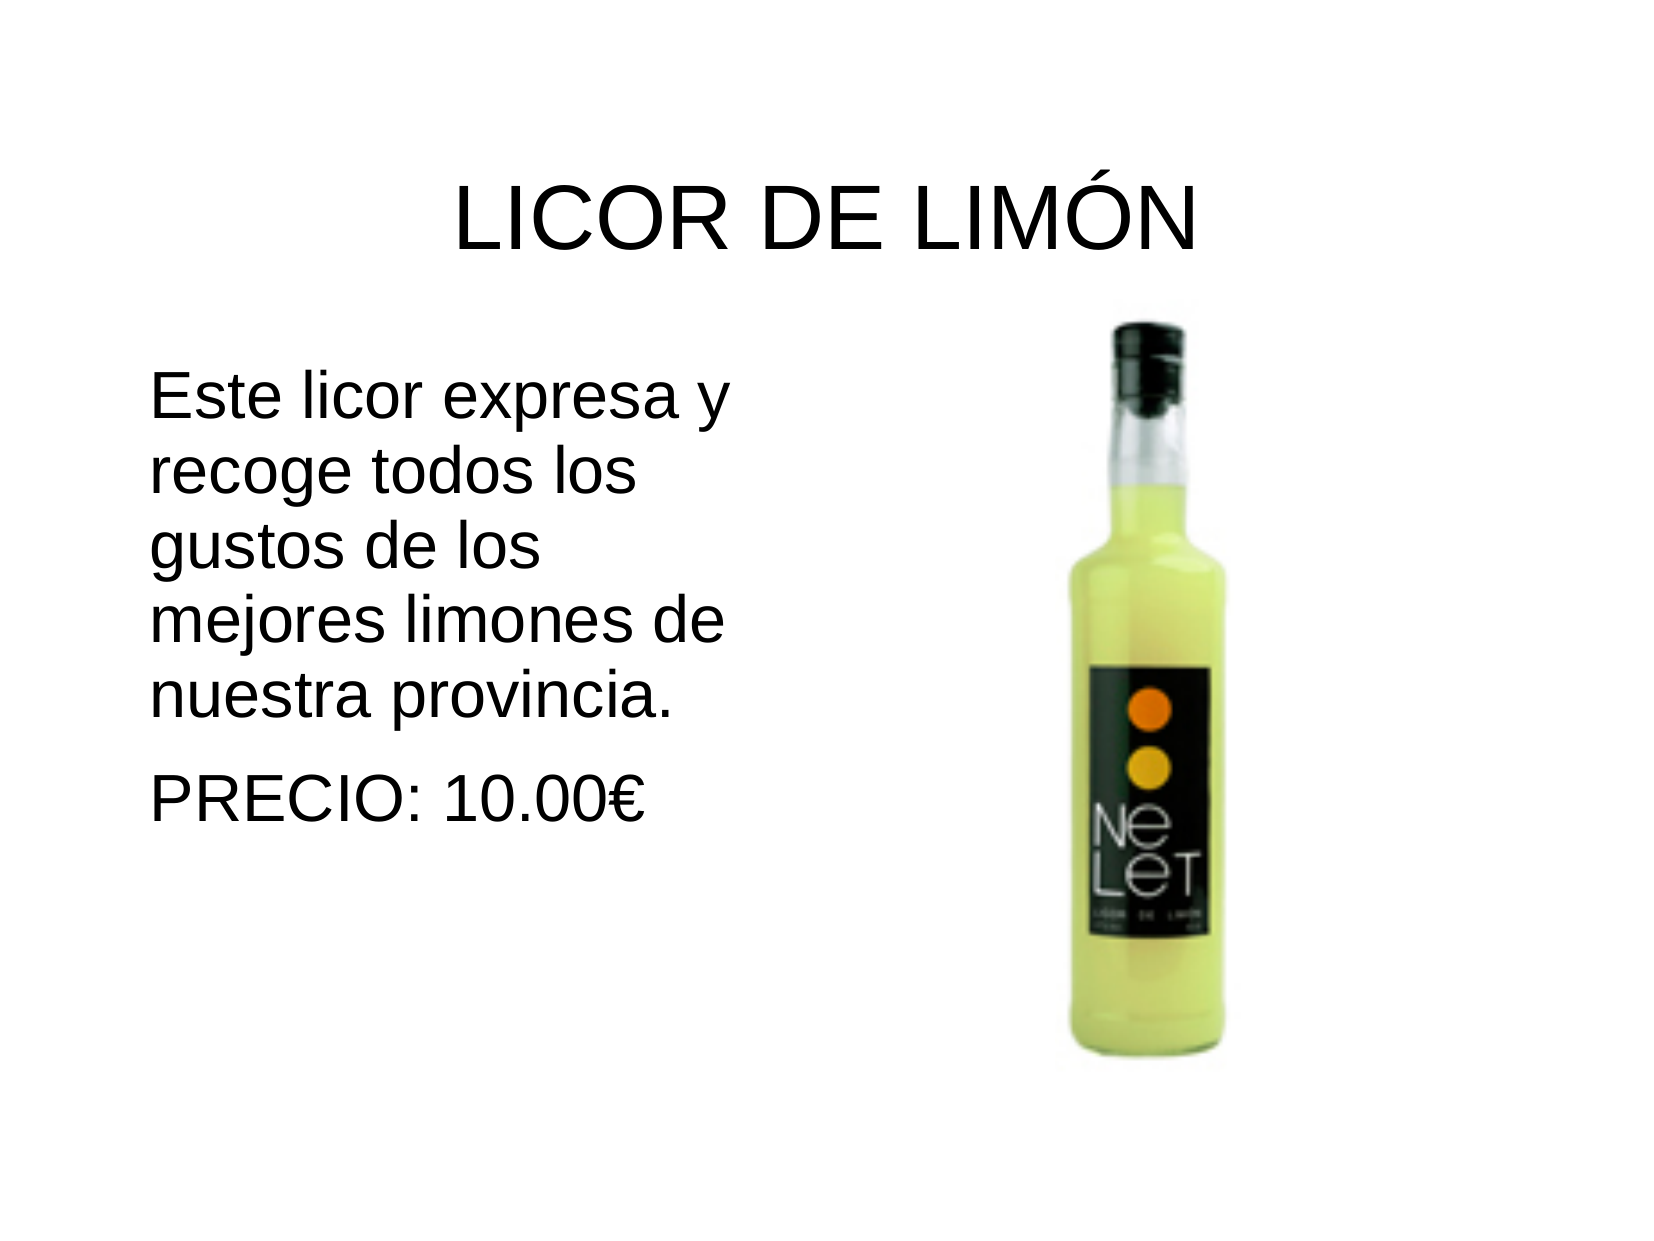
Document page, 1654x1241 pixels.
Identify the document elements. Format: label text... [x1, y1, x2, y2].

list Este licor expresa y recoge todos los gustos de los mejores limones de nuestra provincia. PRECIO: 10.00€ [134, 350, 809, 1132]
picture [1055, 274, 1241, 1093]
title LICOR DE LIMÓN [121, 114, 1534, 322]
